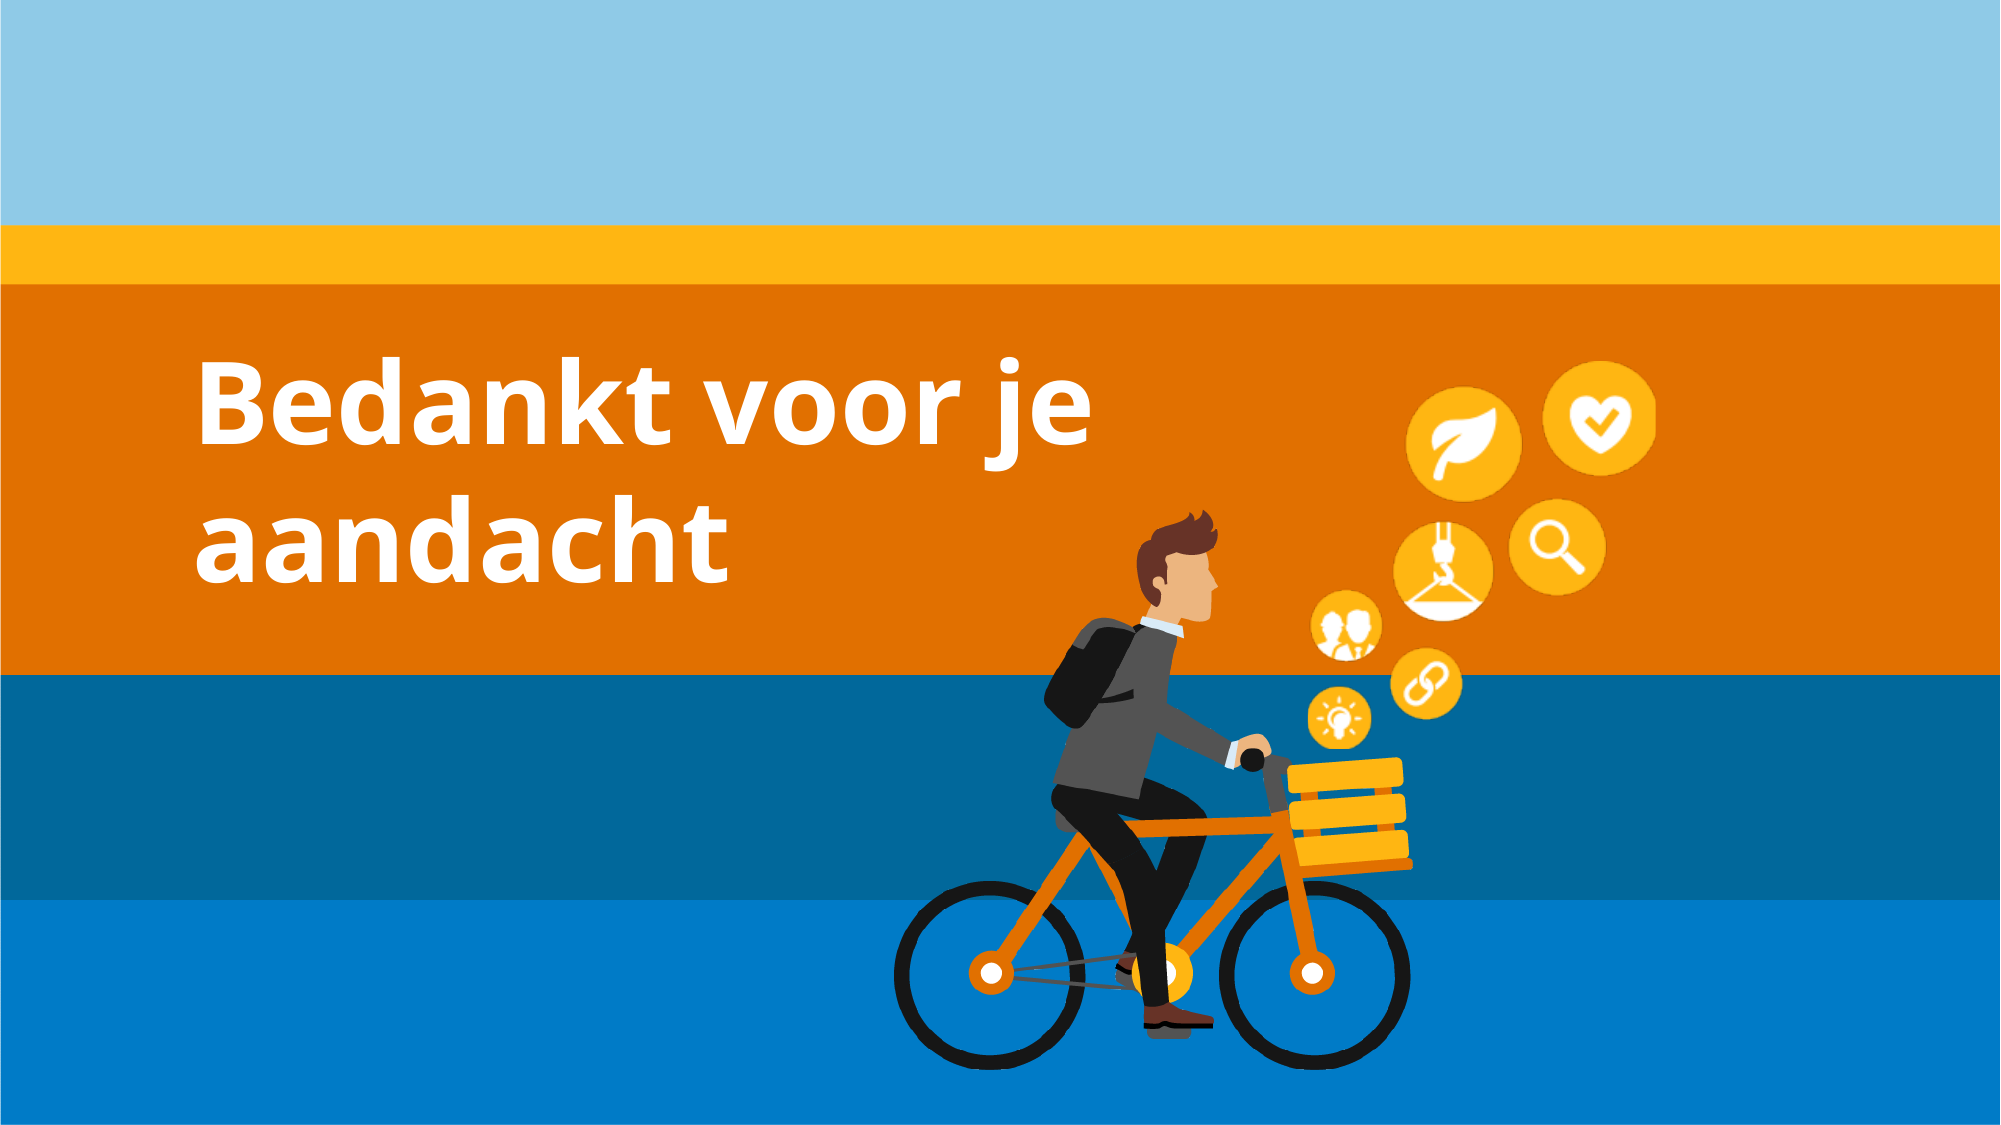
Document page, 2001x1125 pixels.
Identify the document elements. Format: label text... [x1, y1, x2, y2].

picture [1308, 687, 1371, 748]
picture [0, 0, 2000, 1125]
text_box Bedankt voor je aandacht [177, 322, 1615, 699]
